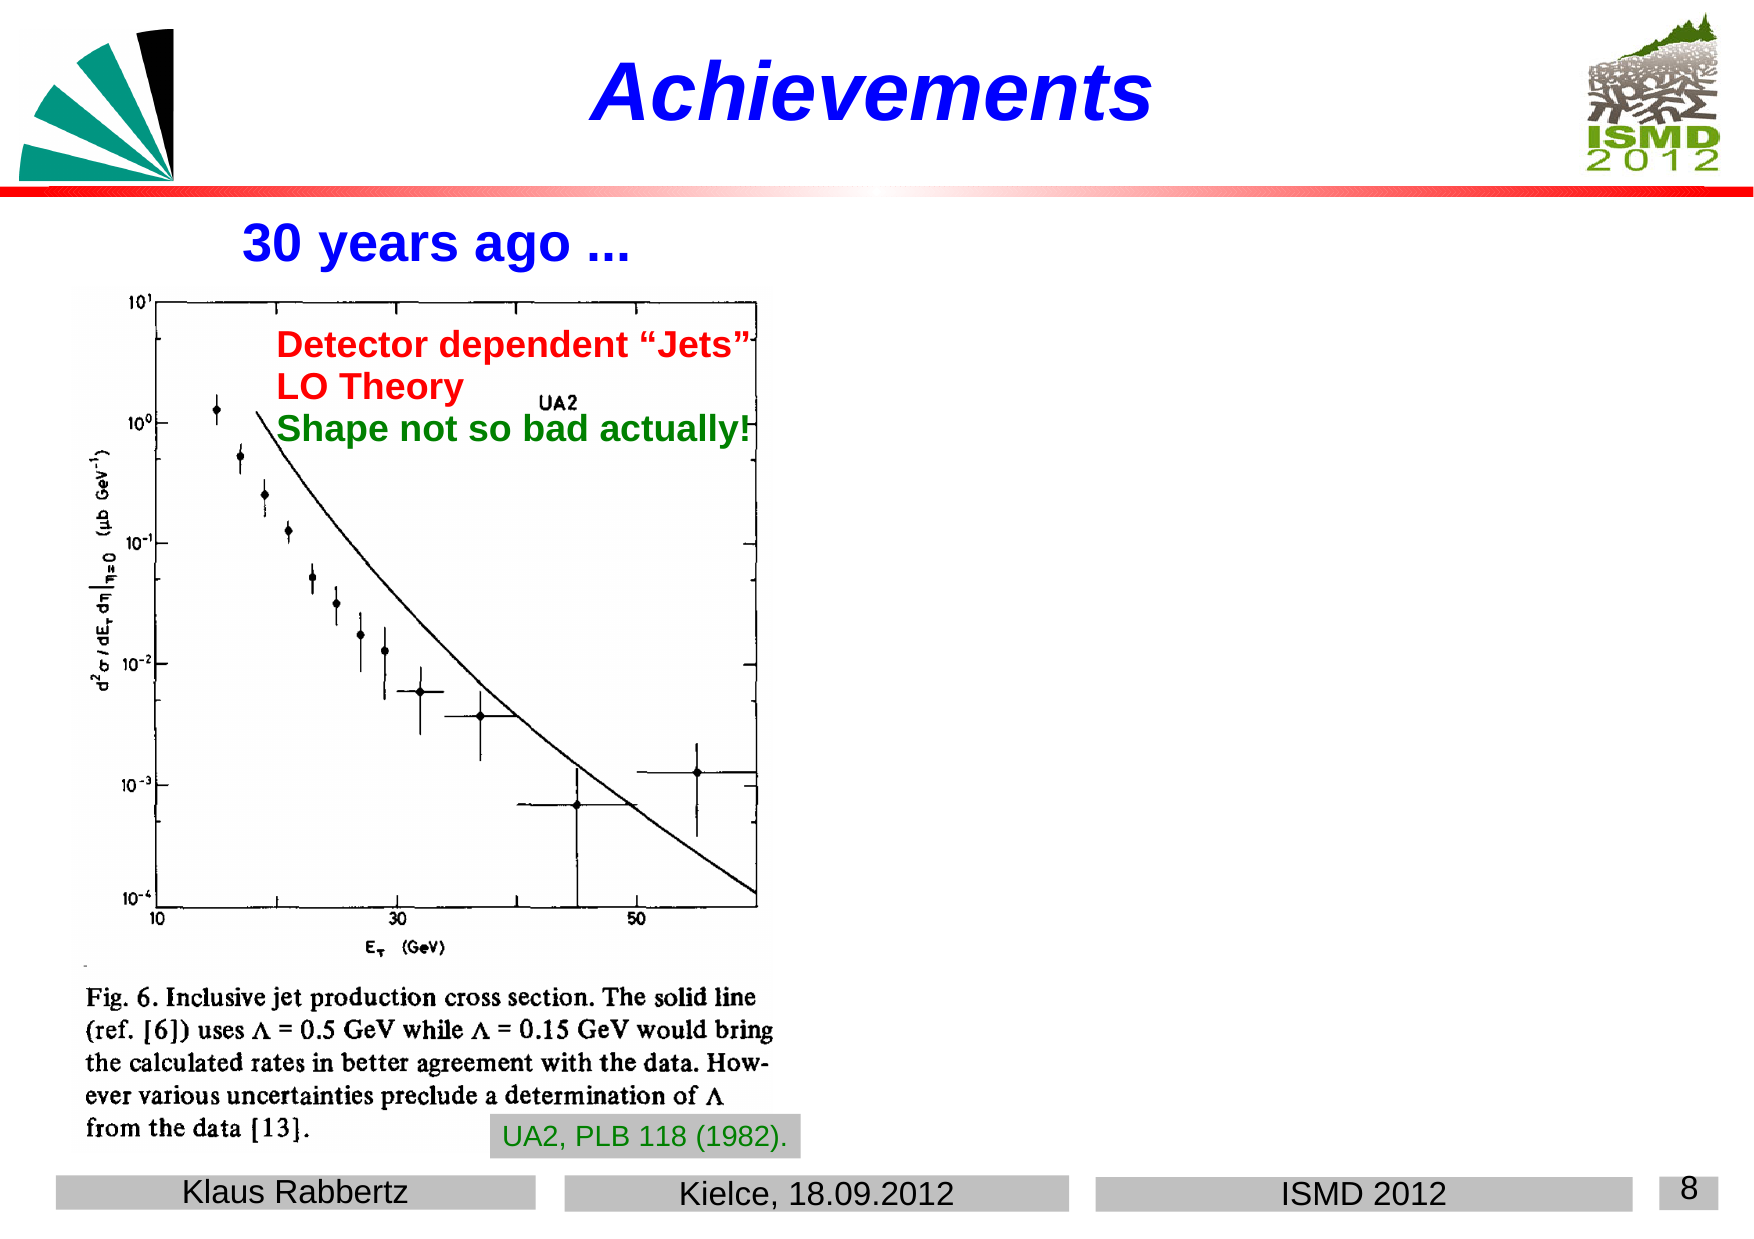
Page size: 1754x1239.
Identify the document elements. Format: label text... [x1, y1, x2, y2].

picture [71, 286, 773, 1153]
text_box UA2, PLB 118 (1982). [490, 1113, 801, 1159]
picture [19, 29, 174, 183]
title Achievements [220, 0, 1525, 184]
text_box Detector dependent “Jets” LO Theory Shape not so bad actually! [264, 317, 764, 456]
picture [1579, 5, 1727, 177]
text_box 30 years ago ... [230, 206, 644, 279]
